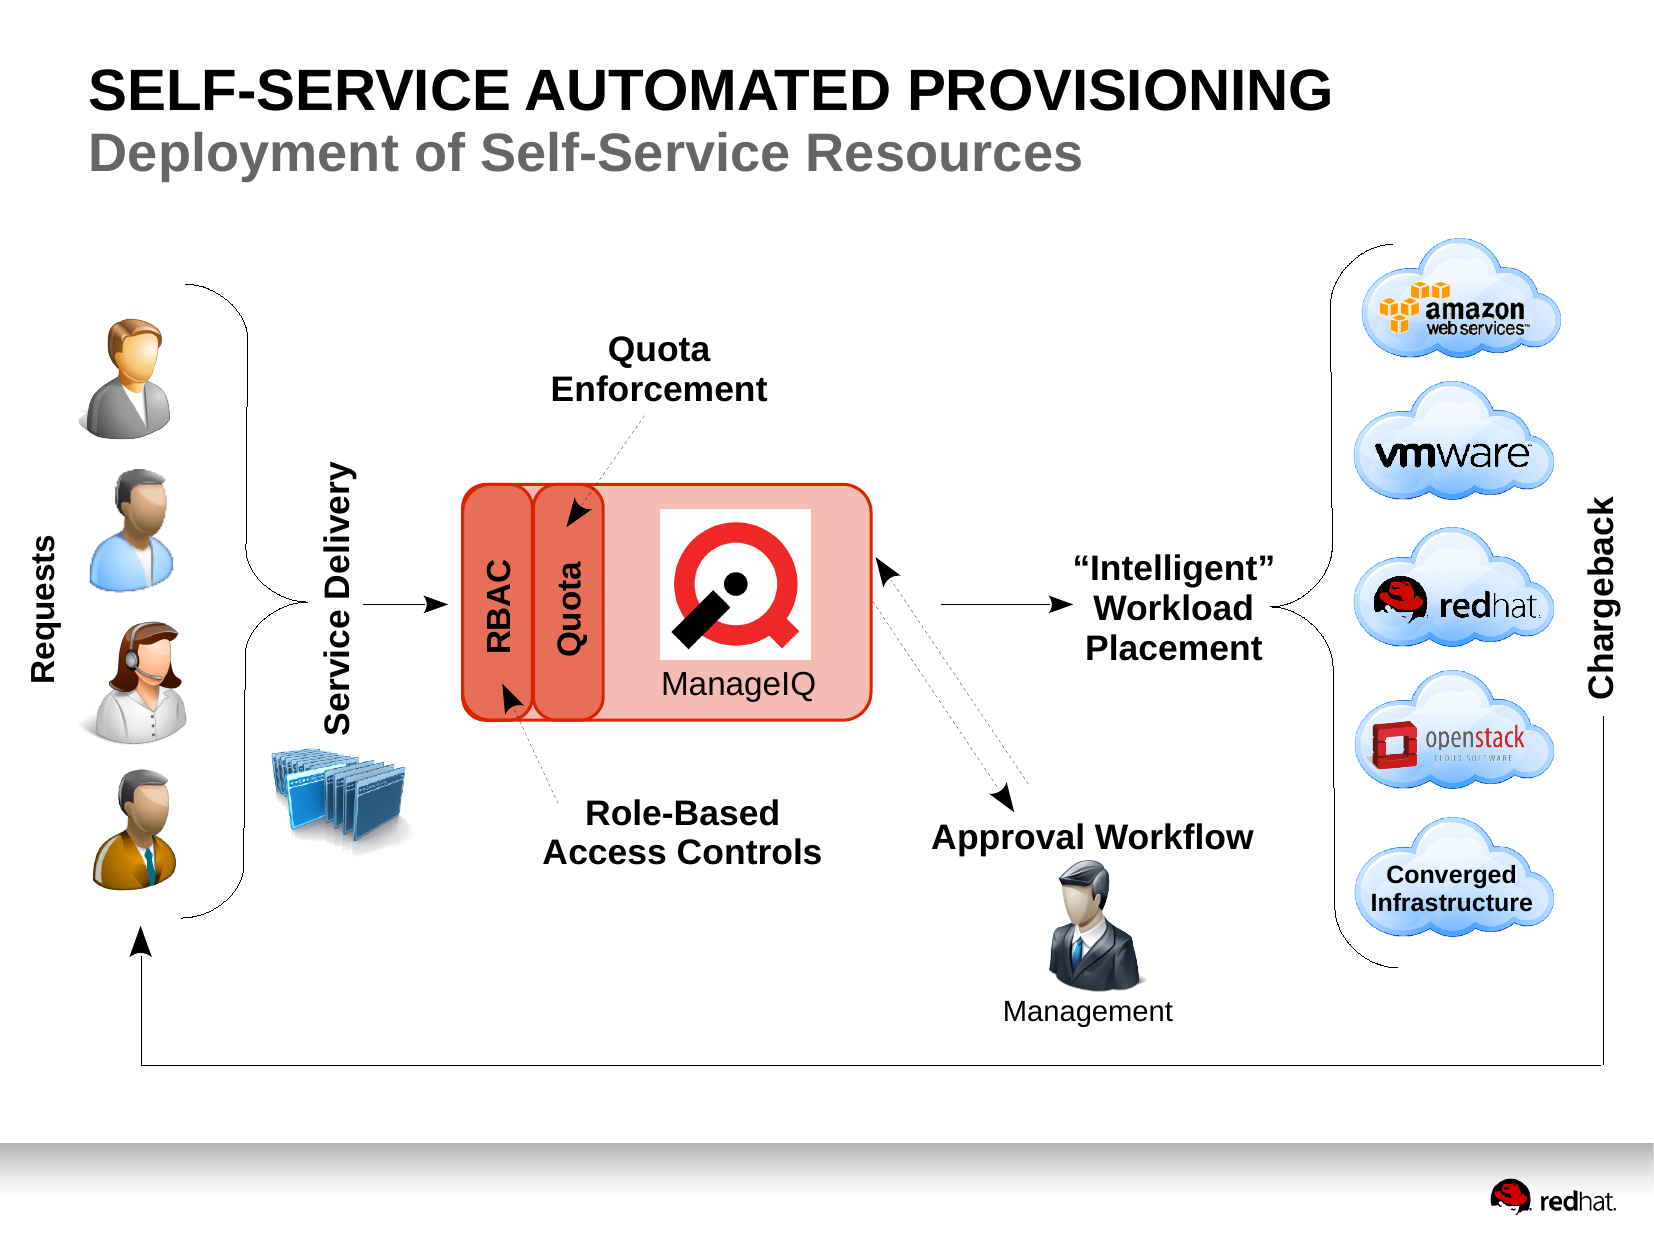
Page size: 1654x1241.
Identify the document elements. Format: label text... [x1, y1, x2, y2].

picture [60, 318, 182, 440]
picture [1350, 523, 1558, 651]
picture [0, 1143, 1654, 1241]
picture [67, 614, 199, 745]
text_box “Intelligent” Workload Placement [1057, 541, 1298, 676]
picture [1358, 234, 1565, 362]
text_box RBAC [472, 545, 525, 670]
text_box Management [988, 987, 1189, 1036]
text_box Quota Enforcement [535, 322, 791, 417]
picture [258, 736, 419, 860]
text_box Approval Workflow [916, 810, 1299, 865]
text_box Converged Infrastructure [1355, 853, 1549, 925]
picture [1351, 666, 1558, 793]
picture [1351, 813, 1558, 941]
picture [1026, 865, 1160, 987]
text_box Quota [543, 547, 596, 673]
text_box Role-Based Access Controls [527, 785, 850, 880]
text_box Chargeback [1573, 464, 1629, 716]
picture [68, 469, 194, 595]
picture [1350, 377, 1558, 504]
text_box ManageIQ [646, 657, 914, 710]
text_box [462, 484, 872, 721]
title SELF-SERVICE AUTOMATED PROVISIONING Deployment of Self-Service Resources [88, 57, 1370, 184]
text_box Requests [16, 519, 69, 700]
picture [75, 769, 196, 891]
picture [660, 509, 811, 661]
text_box Service Delivery [309, 437, 365, 736]
